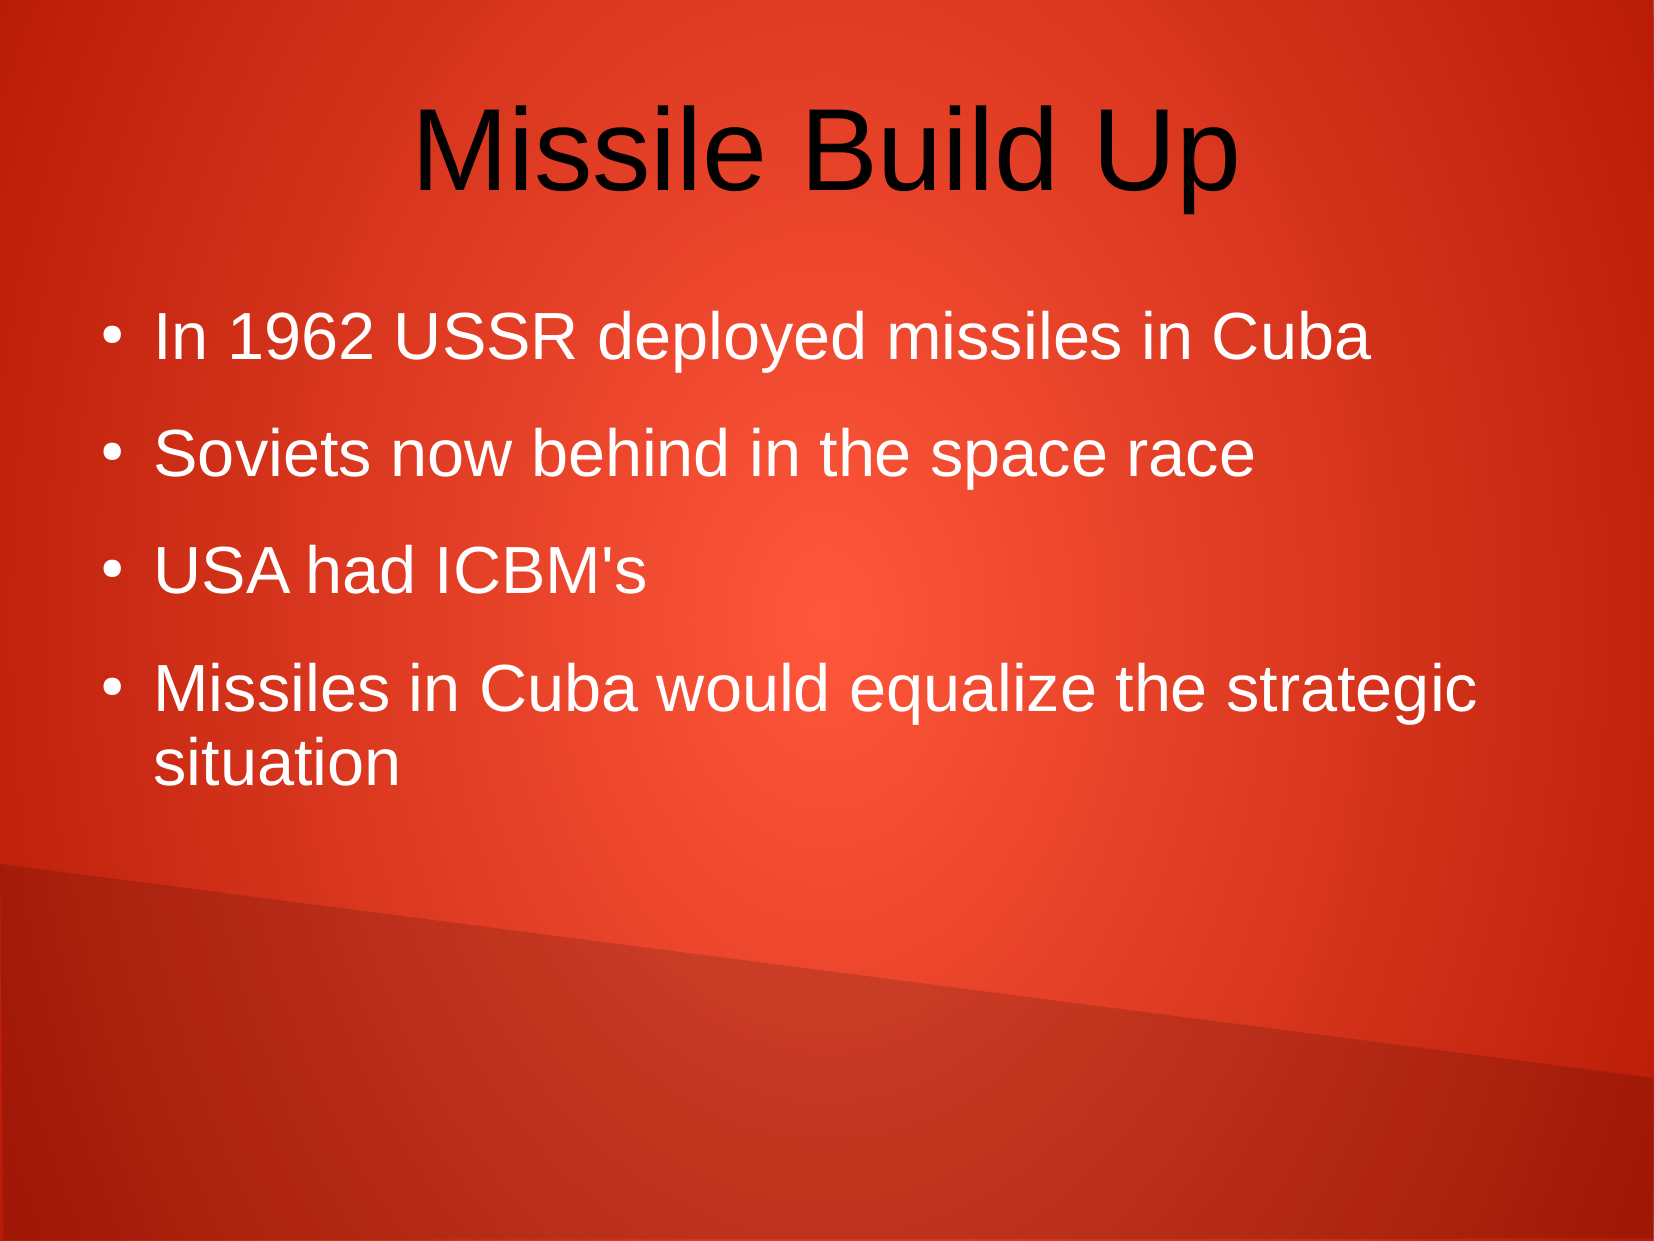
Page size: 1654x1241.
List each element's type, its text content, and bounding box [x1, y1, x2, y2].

list In 1962 USSR deployed missiles in Cuba Soviets now behind in the space race USA had ICBM's Missiles in Cuba would equalize the strategic situation [82, 299, 1571, 1019]
title Missile Build Up [82, 47, 1571, 252]
